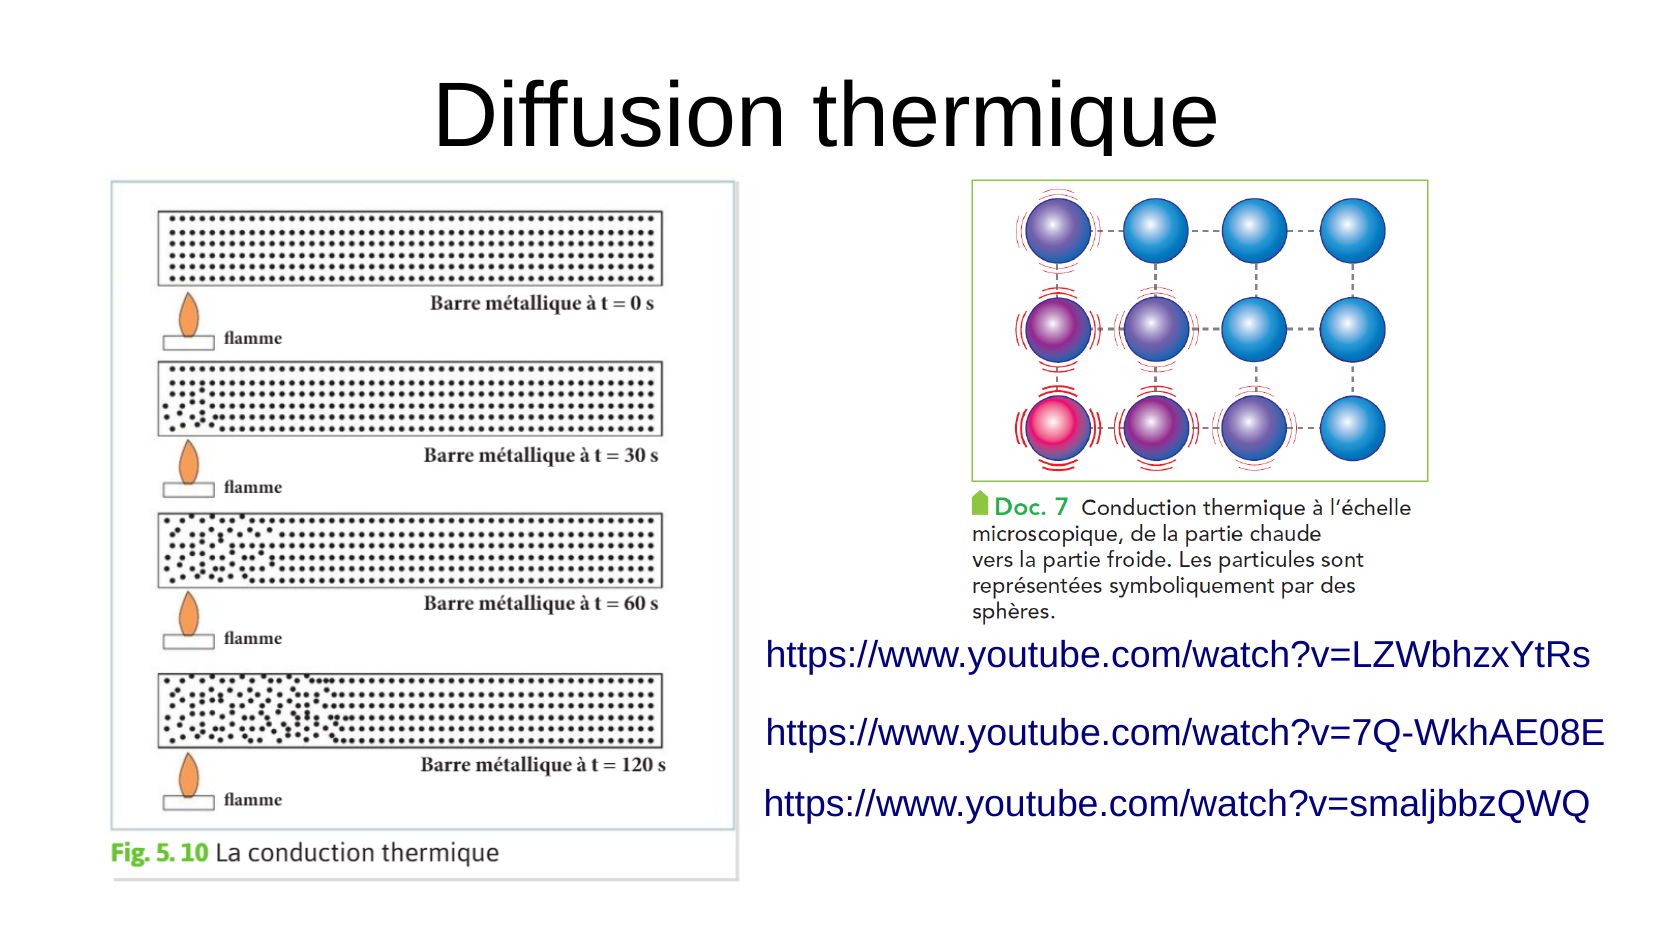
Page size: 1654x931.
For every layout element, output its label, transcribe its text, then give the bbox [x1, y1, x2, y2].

title Diffusion thermique [82, 37, 1571, 193]
text_box https://www.youtube.com/watch?v=7Q-WkhAE08E [750, 704, 1621, 804]
text_box https://www.youtube.com/watch?v=LZWbhzxYtRs [750, 625, 1607, 704]
picture [944, 156, 1456, 625]
text_box https://www.youtube.com/watch?v=smaljbbzQWQ [748, 775, 1607, 875]
picture [94, 170, 758, 910]
